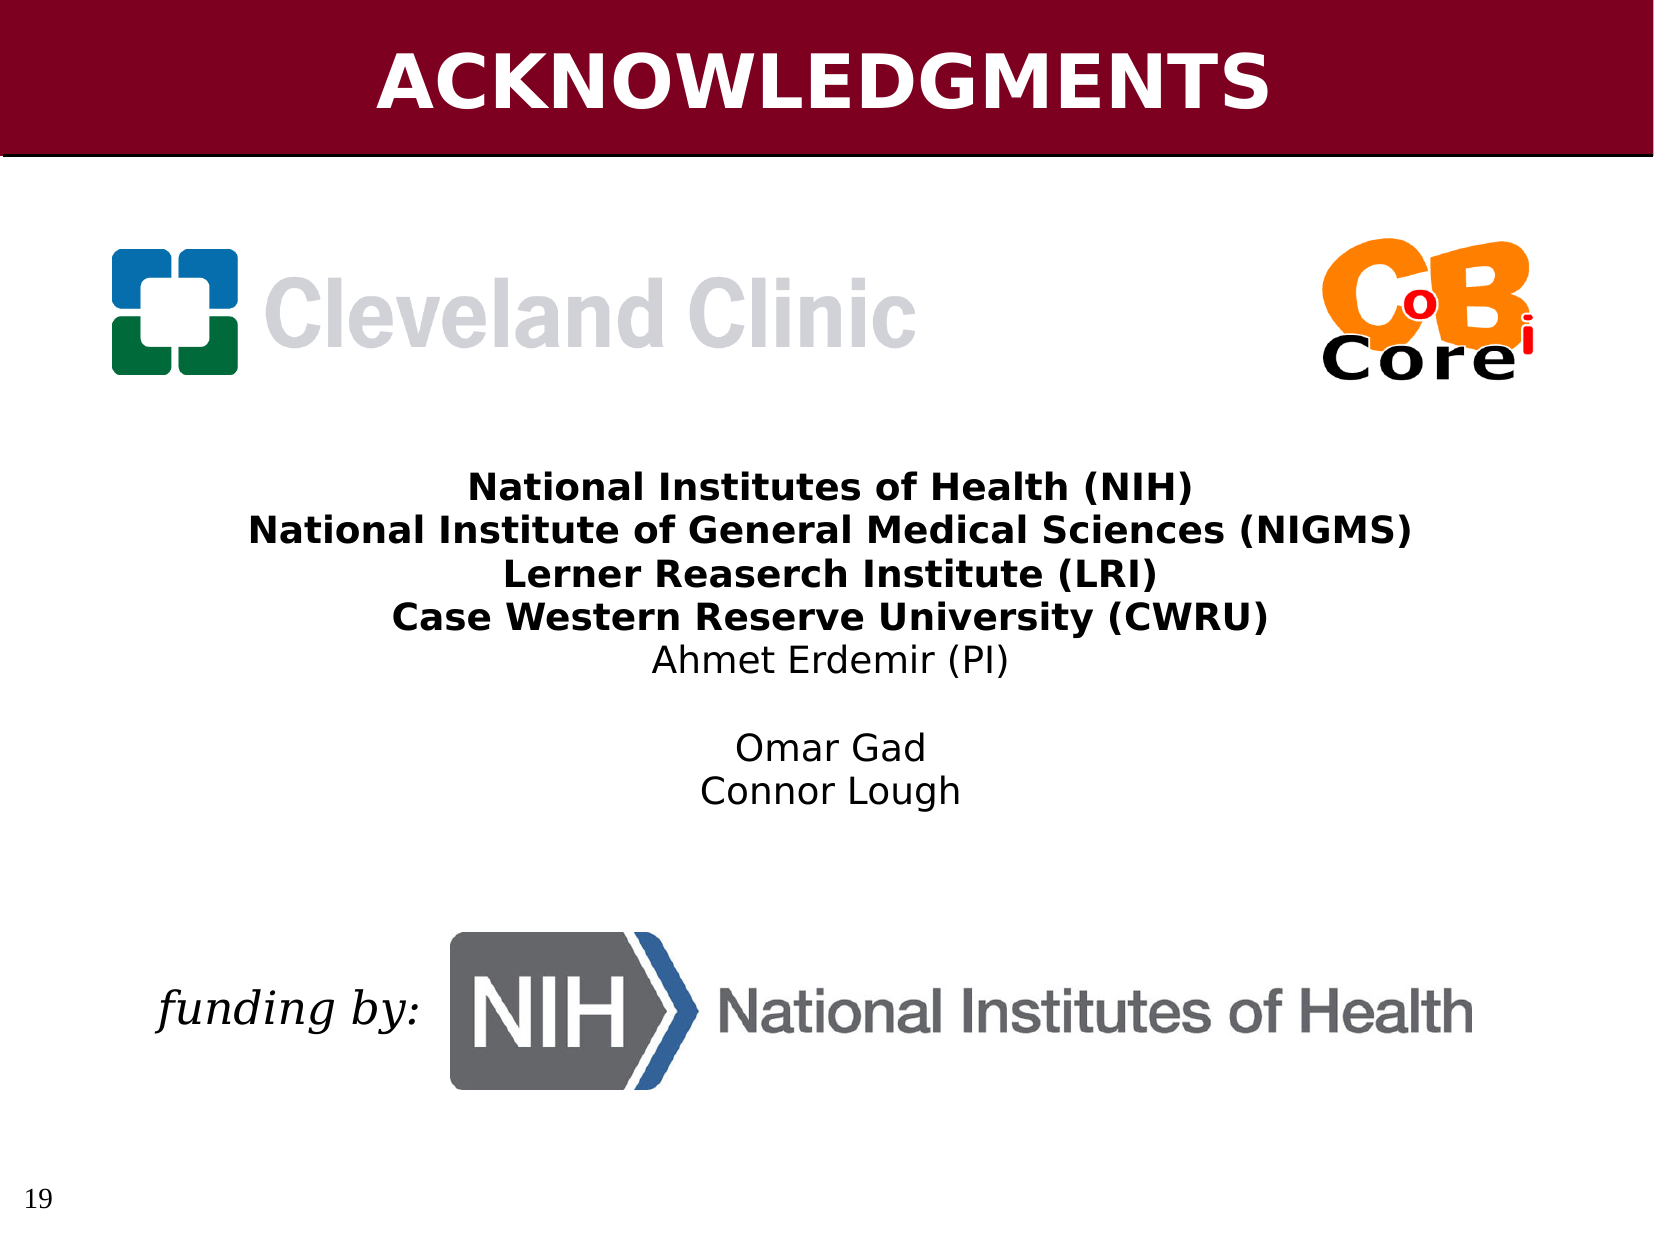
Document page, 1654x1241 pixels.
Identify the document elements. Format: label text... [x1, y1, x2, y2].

picture [112, 249, 915, 376]
text_box funding by: [143, 974, 437, 1043]
picture [1318, 236, 1538, 384]
picture [450, 932, 1472, 1090]
text_box National Institutes of Health (NIH) National Institute of General Medical Sciences (NIGMS) Lerner Reaserch Institute (LRI) Case Western Reserve University (CWRU) Ahmet Erdemir (PI) Omar Gad Connor Lough [232, 457, 1430, 821]
text_box [0, 0, 1654, 156]
text_box ACKNOWLEDGMENTS [0, 31, 1651, 134]
